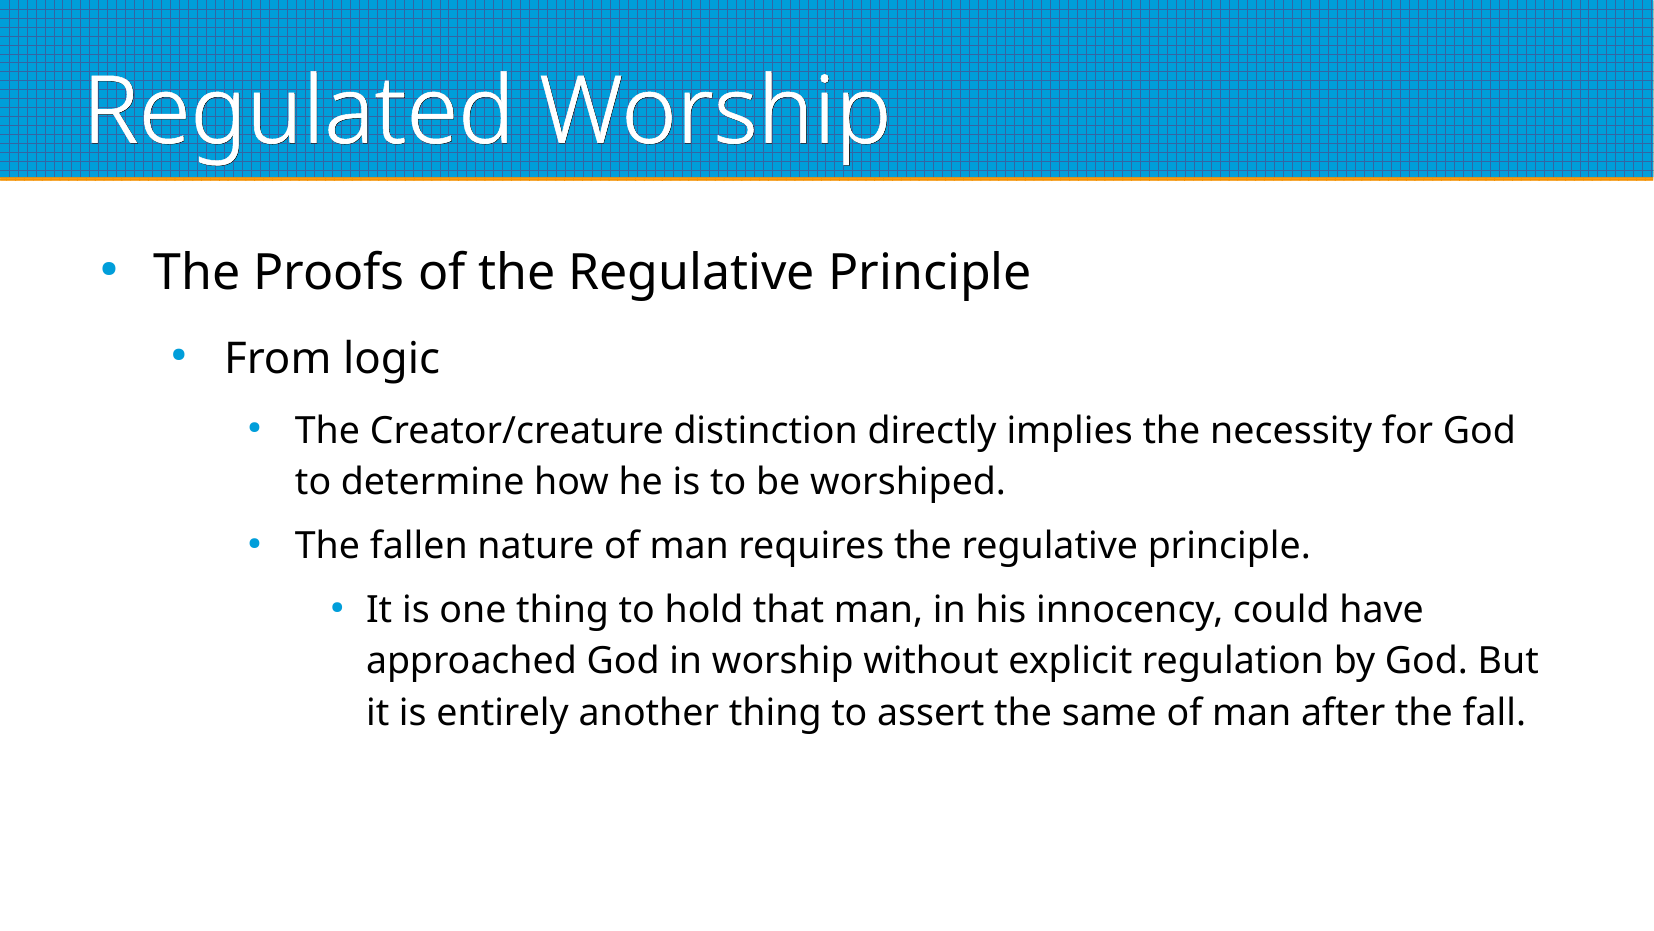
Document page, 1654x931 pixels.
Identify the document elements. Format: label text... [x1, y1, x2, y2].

list The Proofs of the Regulative Principle From logic The Creator/creature distinction directly implies the necessity for God to determine how he is to be worshiped. The fallen nature of man requires the regulative principle. It is one thing to hold that man, in his innocency, could have approached God in worship without explicit regulation by God. But it is entirely another thing to assert the same of man after the fall. [82, 236, 1563, 901]
title Regulated Worship [82, 14, 1571, 171]
